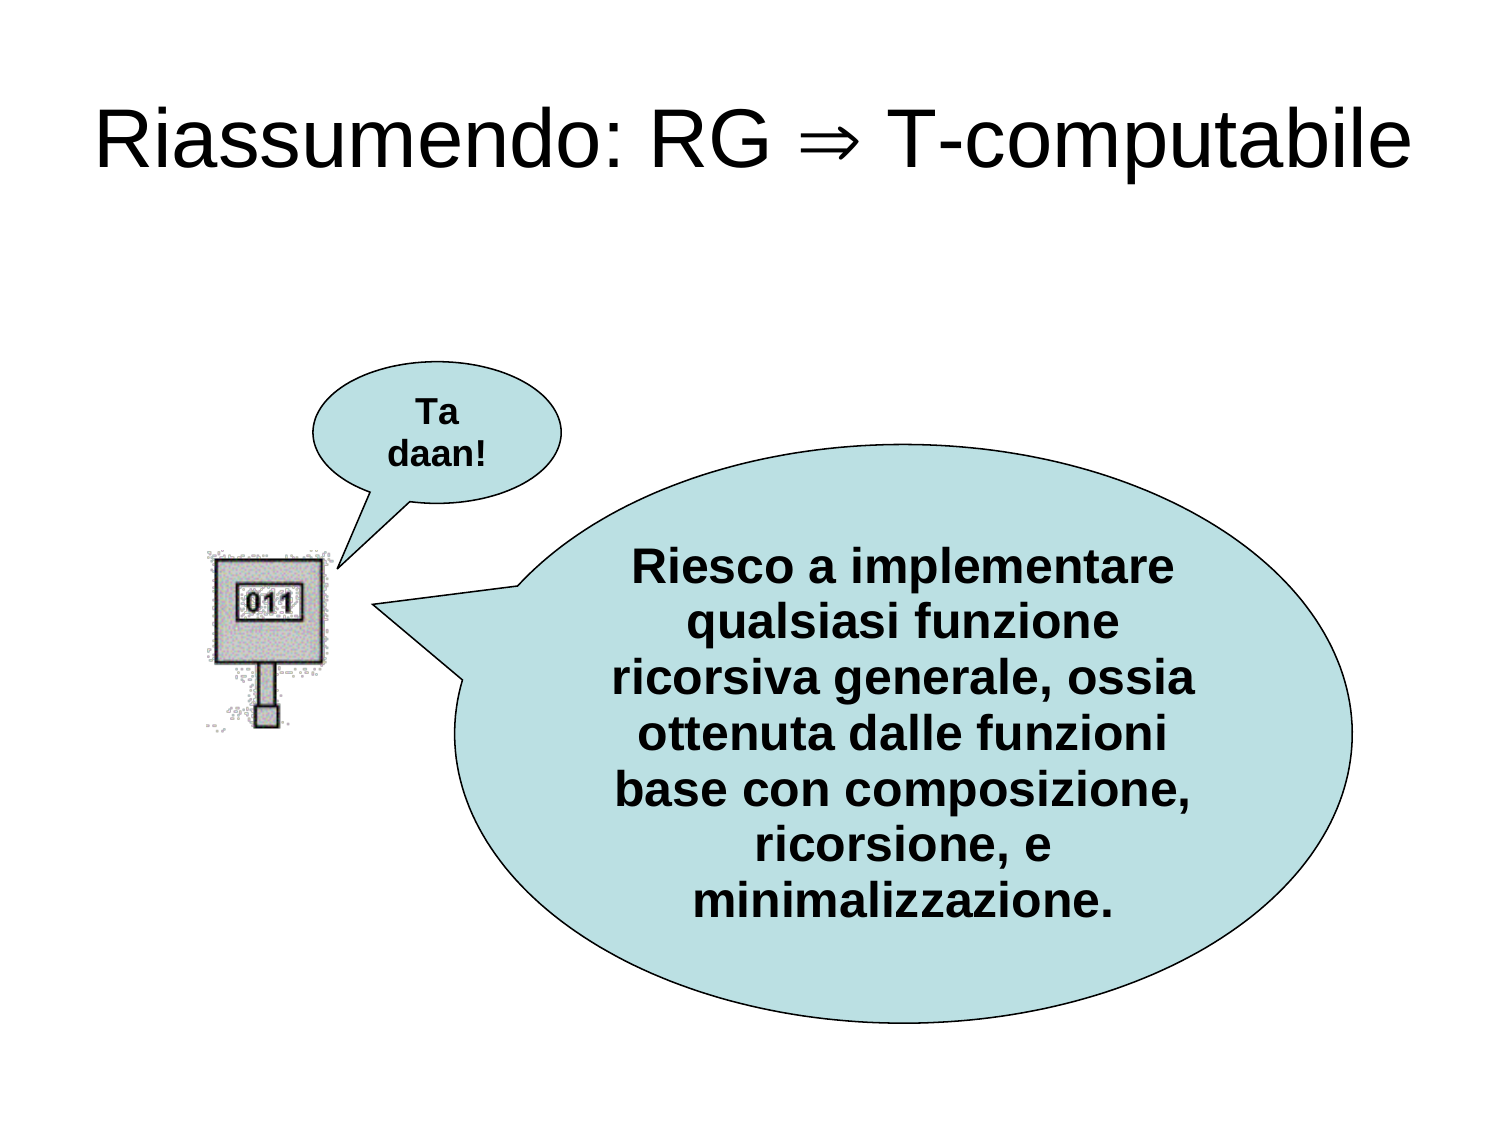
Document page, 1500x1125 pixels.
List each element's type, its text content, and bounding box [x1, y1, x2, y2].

picture [206, 550, 339, 743]
text_box Ta daan! [312, 361, 562, 569]
title Riassumendo: RG  T-computabile [41, 45, 1467, 233]
text_box Riesco a implementare qualsiasi funzione ricorsiva generale, ossia ottenuta dalle funzioni base con composizione, ricorsione, e minimalizzazione. [372, 444, 1353, 1024]
